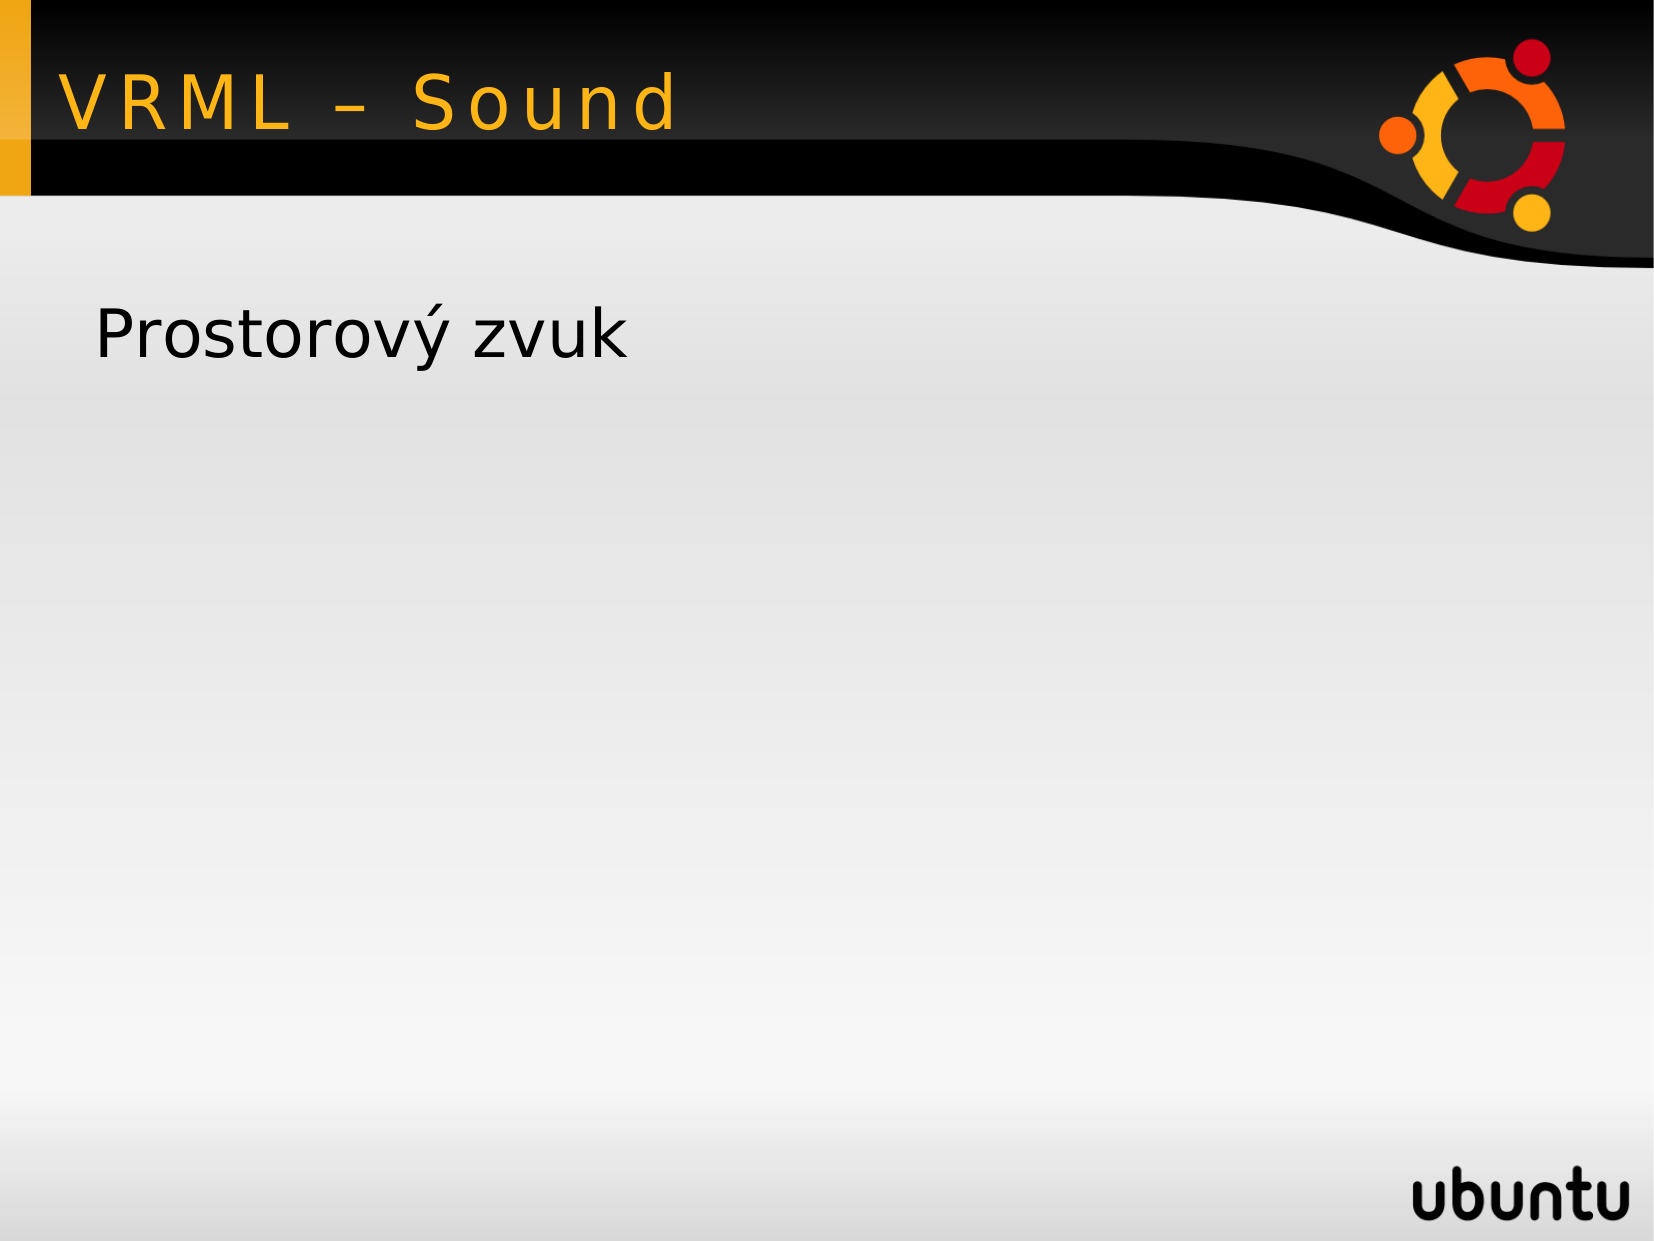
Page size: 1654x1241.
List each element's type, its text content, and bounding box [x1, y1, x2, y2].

title VRML – Sound [59, 29, 1270, 178]
list Prostorový zvuk [76, 295, 1565, 1114]
picture [0, 0, 1654, 1241]
